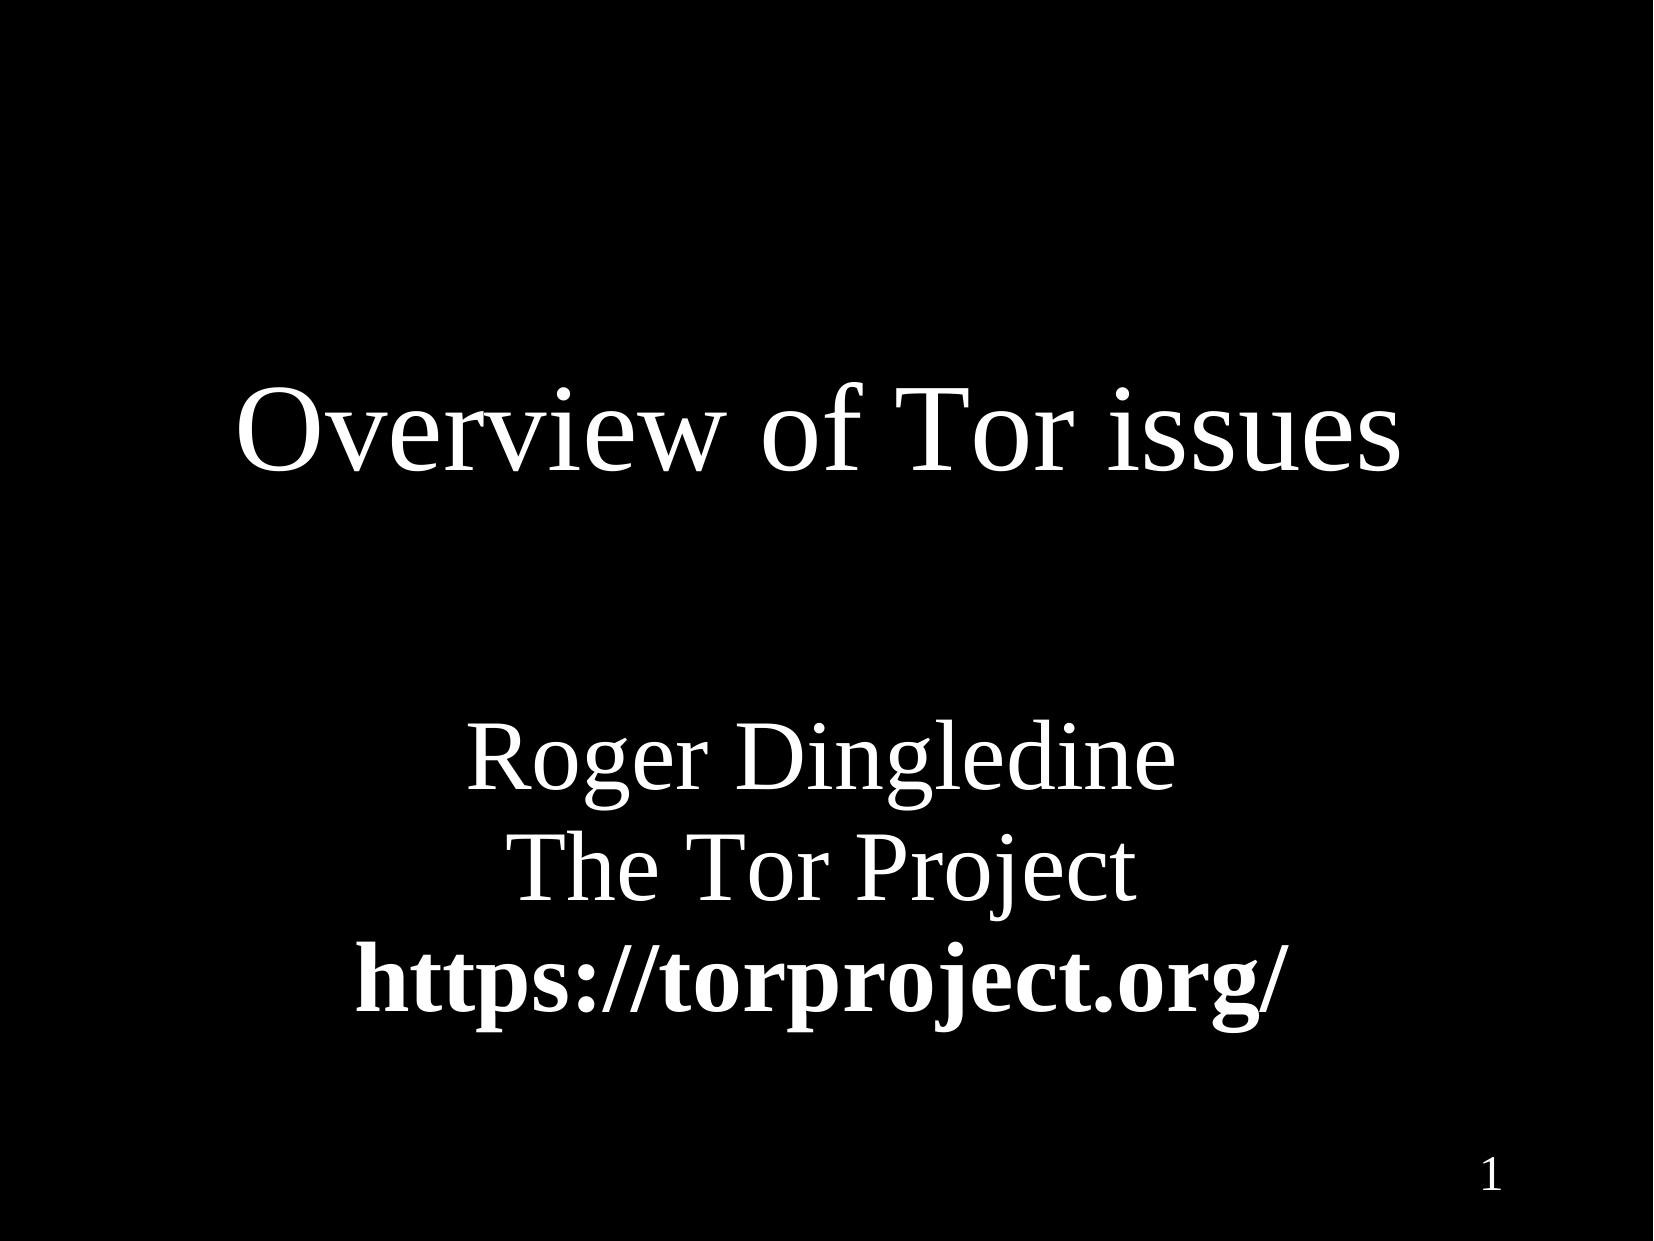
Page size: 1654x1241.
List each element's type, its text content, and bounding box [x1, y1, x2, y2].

subtitle Roger Dingledine The Tor Project https://torproject.org/ [116, 263, 1528, 1154]
title Overview of Tor issues [83, 224, 1558, 632]
